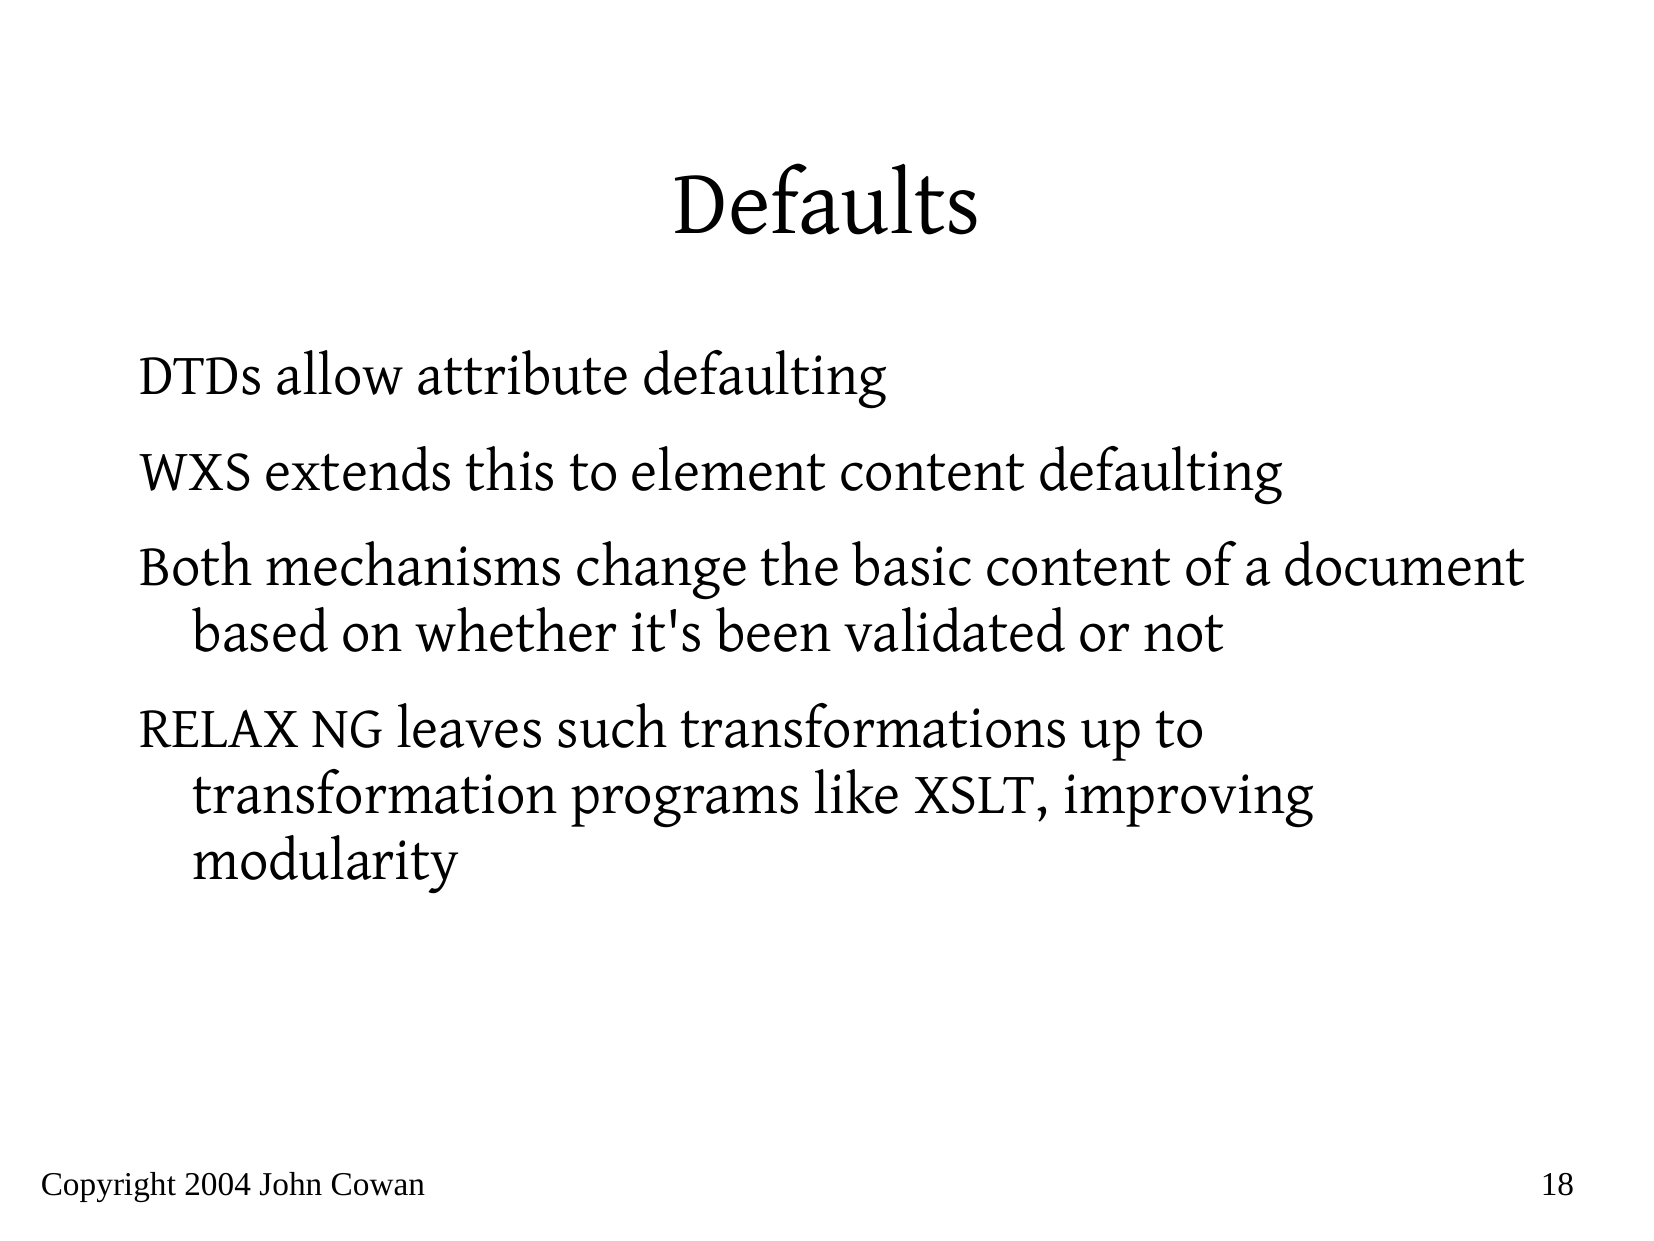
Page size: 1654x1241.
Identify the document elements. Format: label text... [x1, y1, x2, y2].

list DTDs allow attribute defaulting WXS extends this to element content defaulting Both mechanisms change the basic content of a document based on whether it's been validated or not RELAX NG leaves such transformations up to transformation programs like XSLT, improving modularity [121, 344, 1534, 1127]
title Defaults [121, 102, 1534, 311]
